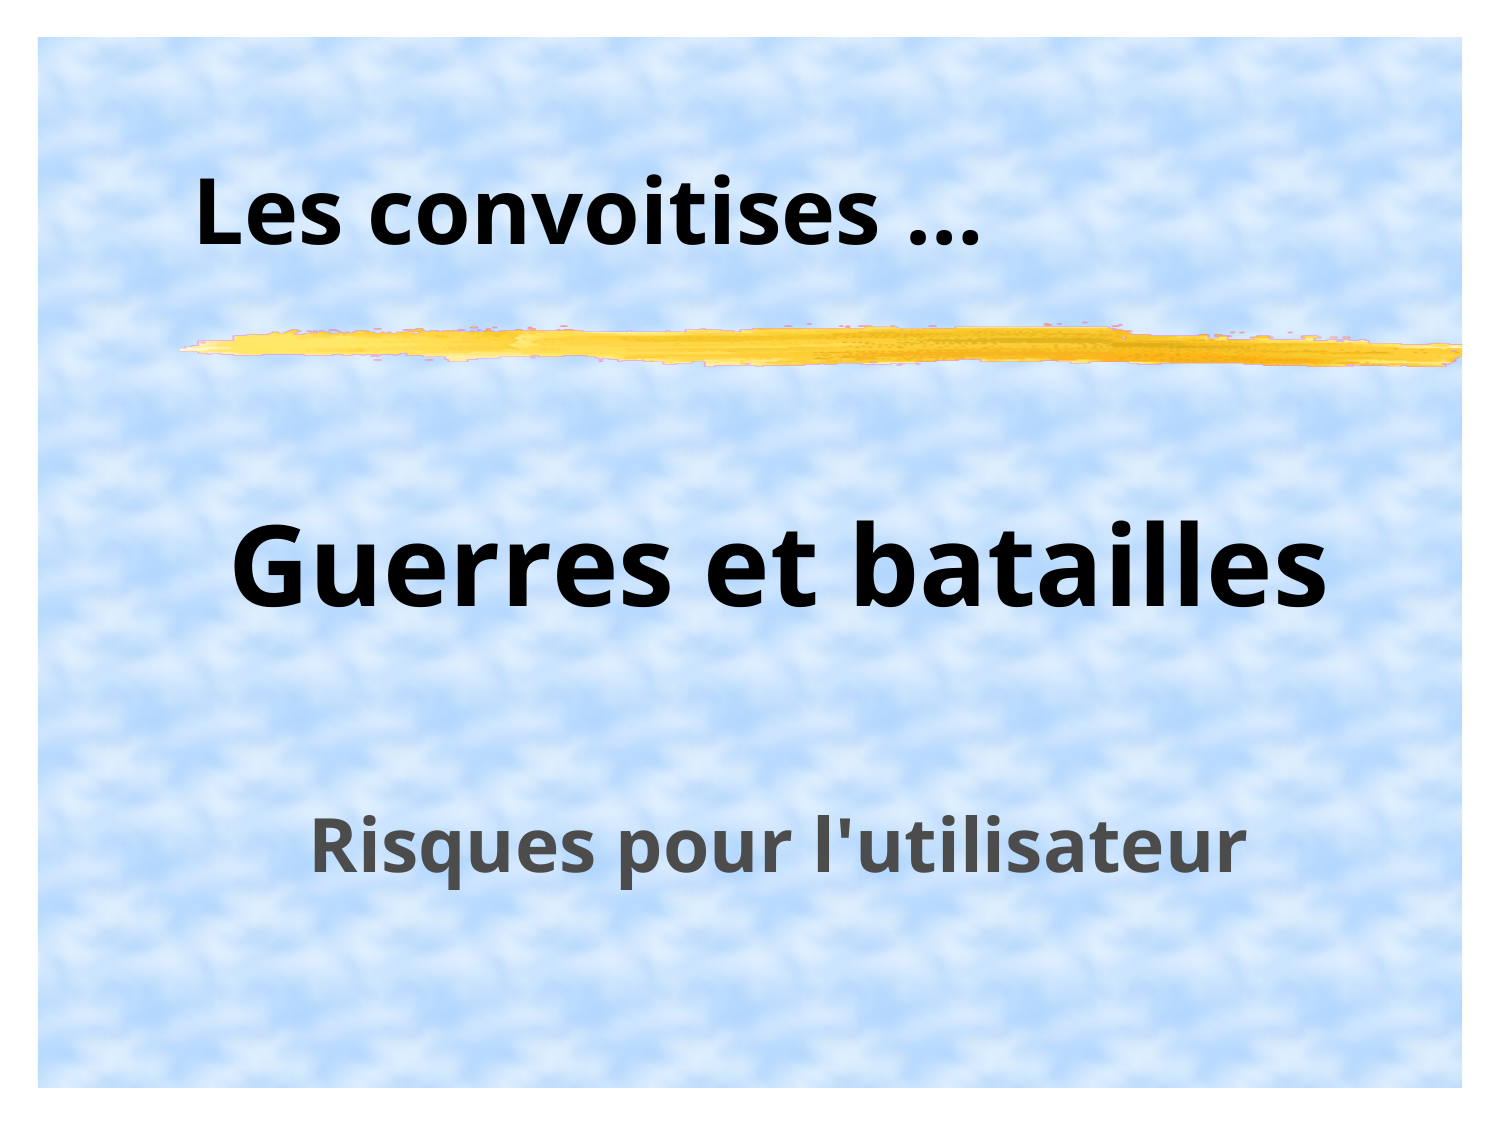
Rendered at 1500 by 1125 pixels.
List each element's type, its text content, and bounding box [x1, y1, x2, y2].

subtitle Guerres et batailles Risques pour l'utilisateur [155, 496, 1367, 885]
title Les convoitises … [177, 121, 1389, 297]
picture [37, 37, 1463, 1088]
